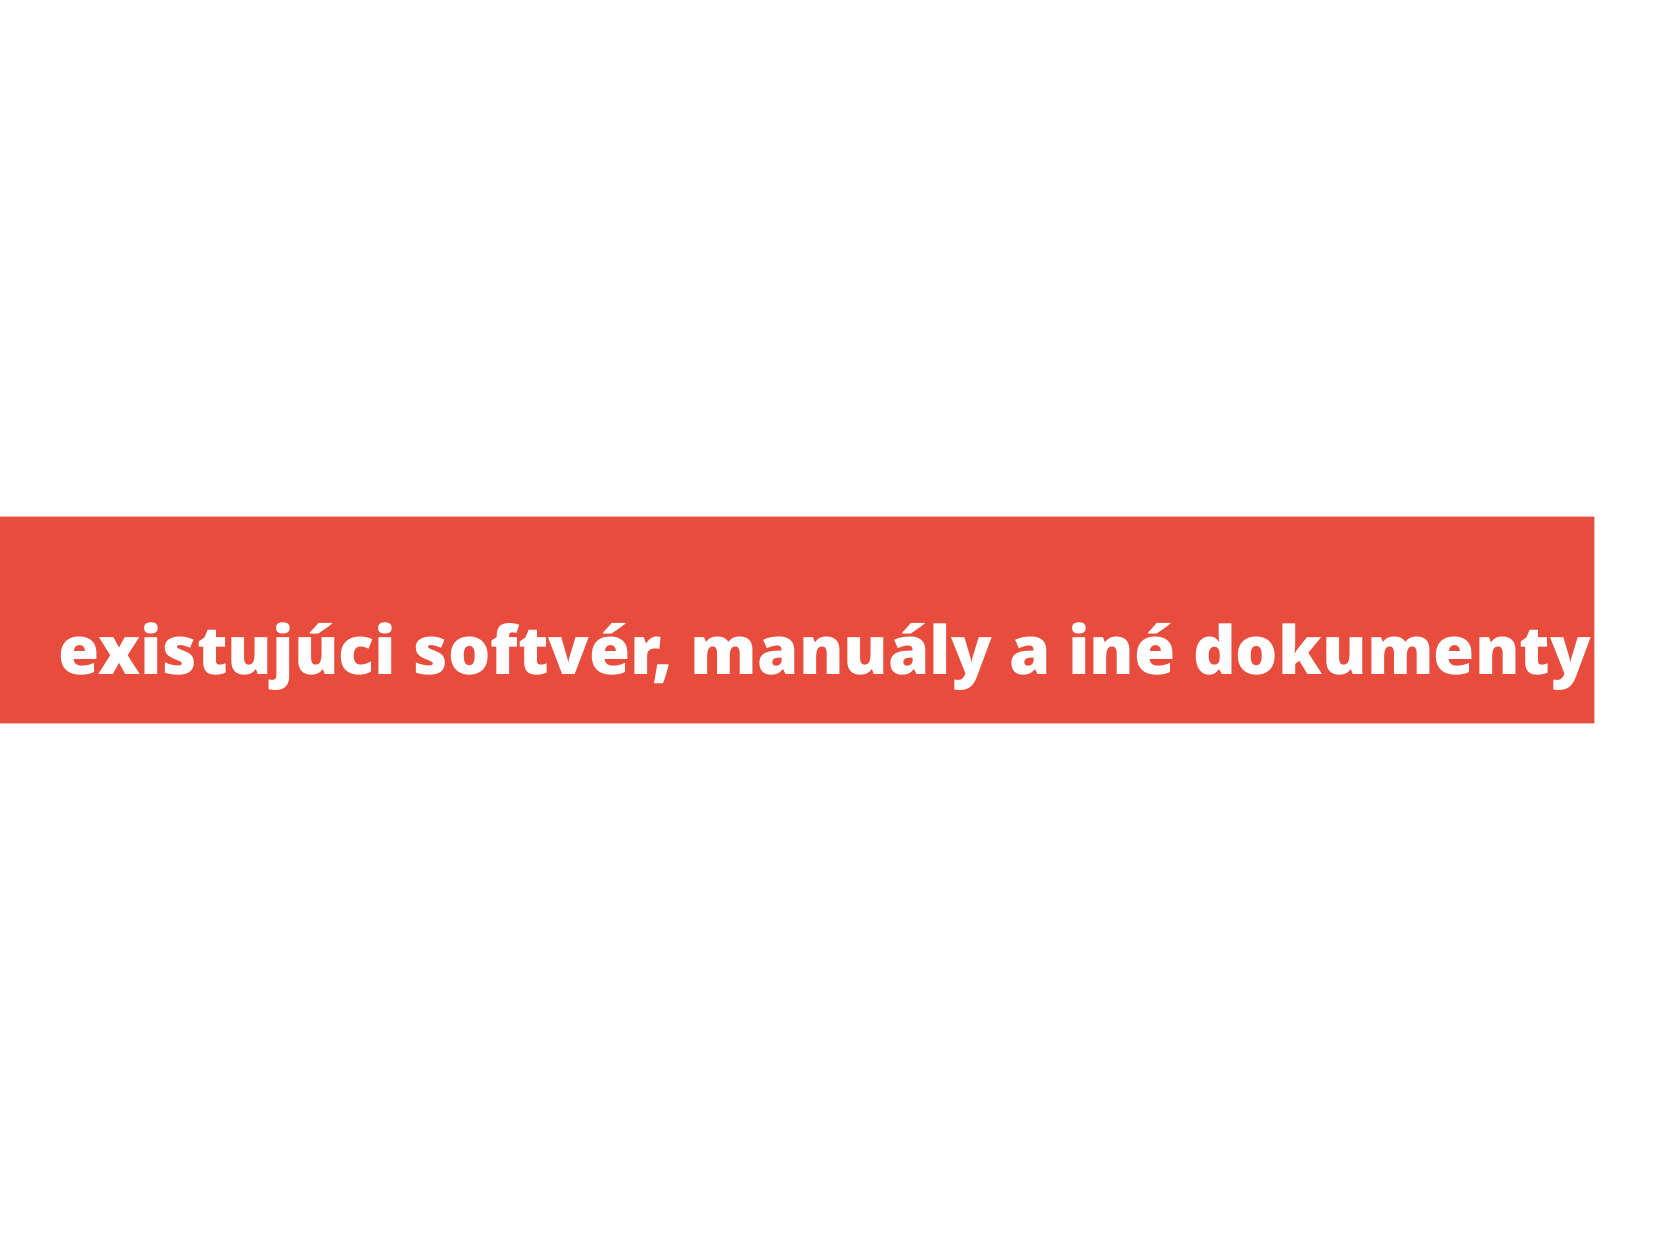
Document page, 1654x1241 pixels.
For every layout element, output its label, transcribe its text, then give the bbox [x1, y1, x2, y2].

title existujúci softvér, manuály a iné dokumenty [59, 546, 1595, 694]
